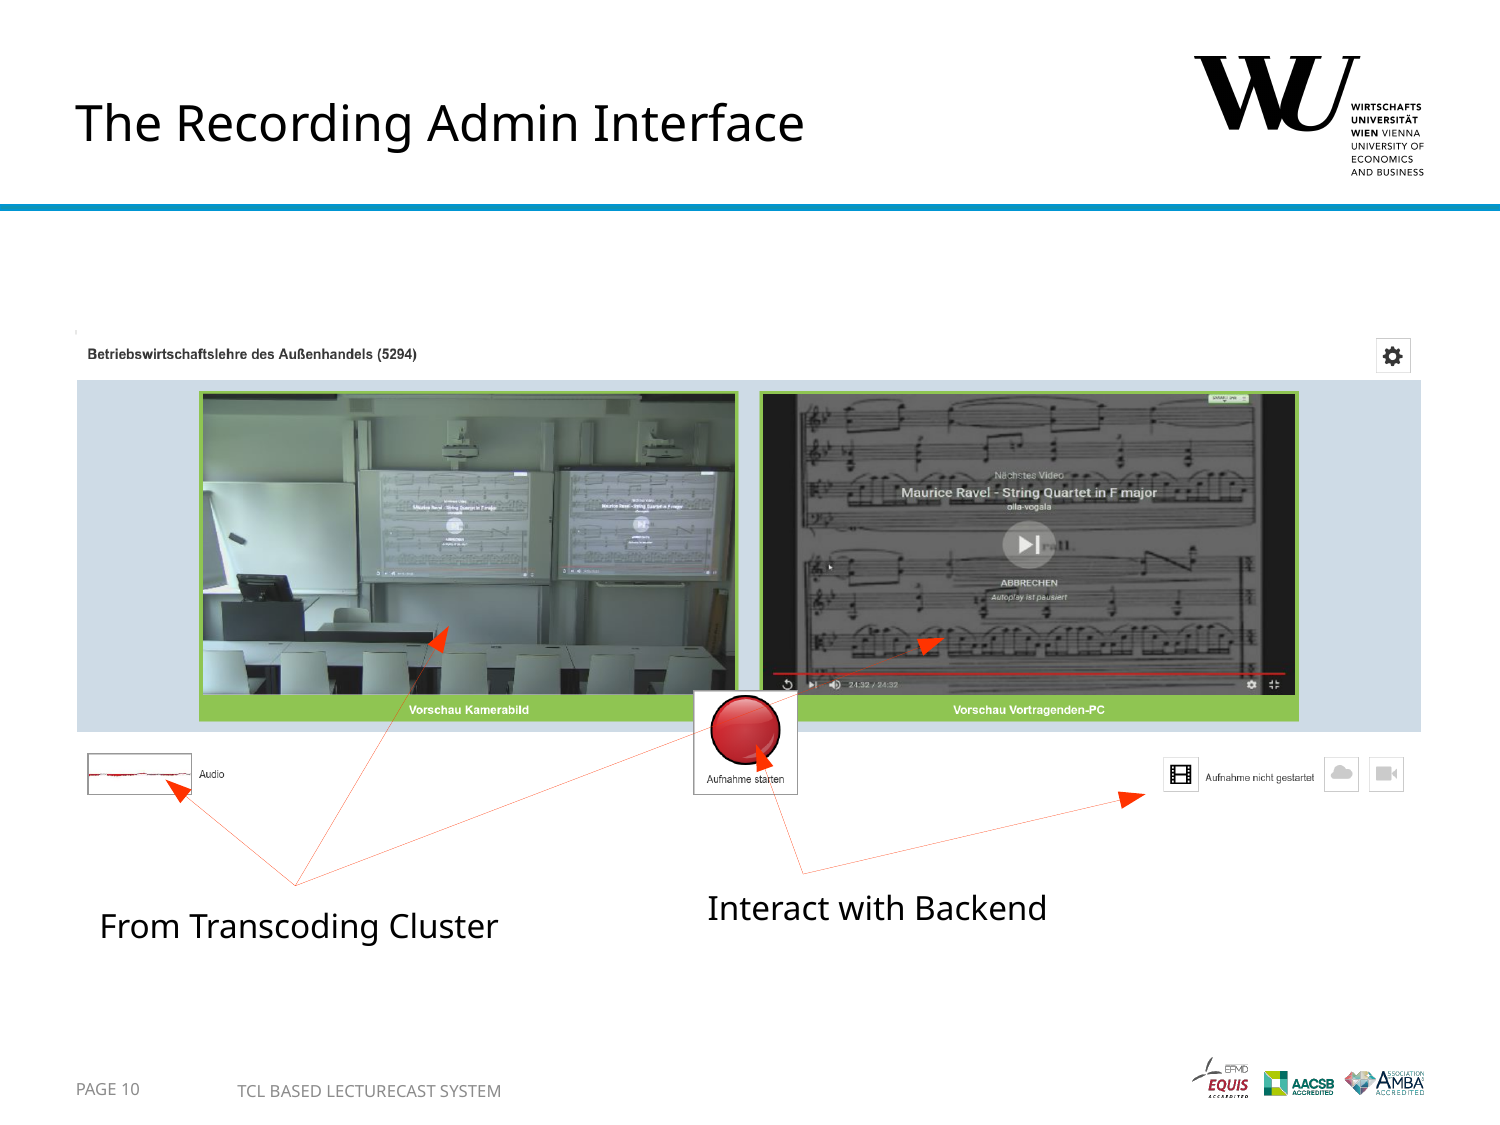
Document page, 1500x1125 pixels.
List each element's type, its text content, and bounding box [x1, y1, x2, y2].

slide_number Page <número> [75, 1065, 223, 1117]
list From Transcoding Cluster [99, 897, 532, 957]
title The Recording Admin Interface [75, 36, 1134, 206]
picture [1192, 1057, 1424, 1098]
picture [75, 330, 1421, 795]
picture [1194, 56, 1424, 178]
footer Tcl based lecturecast system [223, 1065, 750, 1117]
list Interact with Backend [707, 879, 1099, 939]
